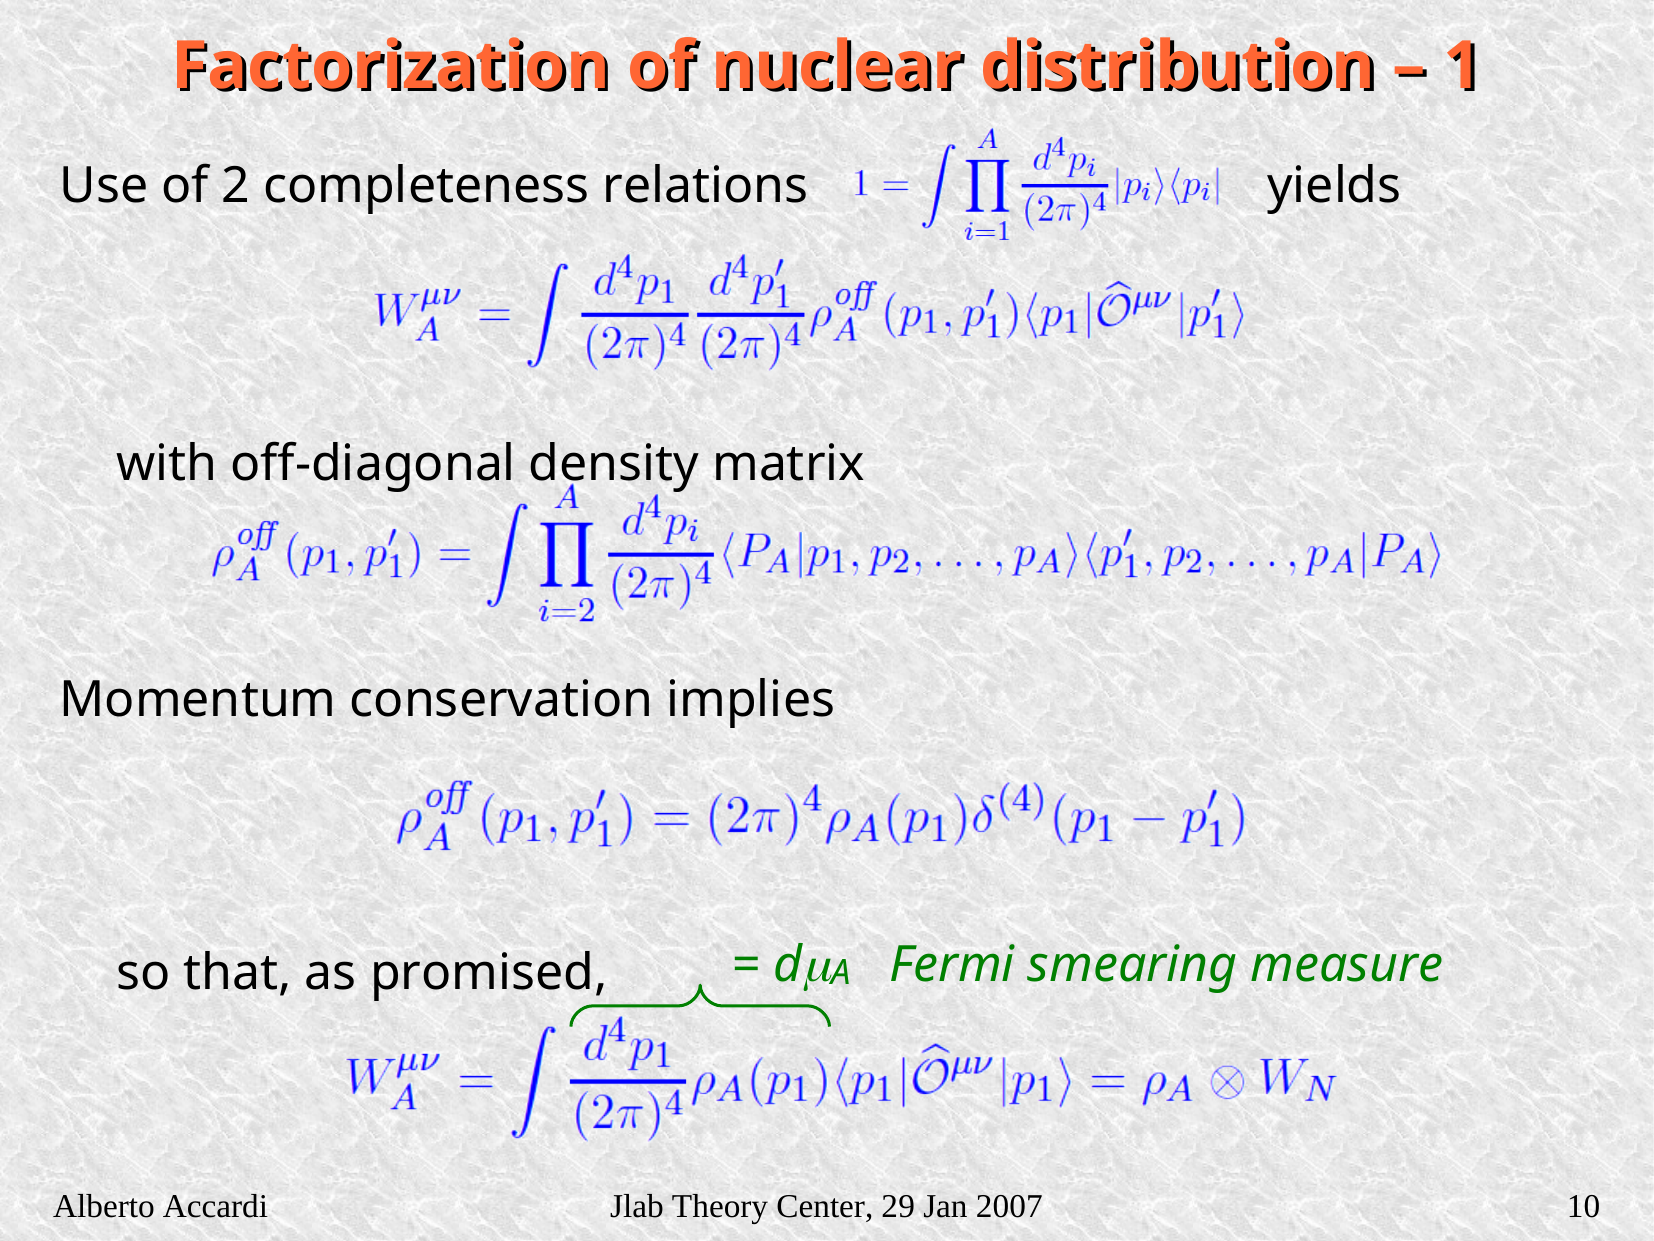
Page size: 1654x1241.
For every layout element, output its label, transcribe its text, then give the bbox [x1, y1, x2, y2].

text_box Use of 2 completeness relations yields with off-diagonal density matrix [44, 141, 1634, 463]
text_box Momentum conservation implies so that, as promised, [44, 655, 1634, 972]
picture [0, 0, 1654, 1241]
text_box = dmA Fermi smearing measure [716, 920, 1439, 1010]
text_box Factorization of nuclear distribution – 1 [29, 5, 1625, 133]
